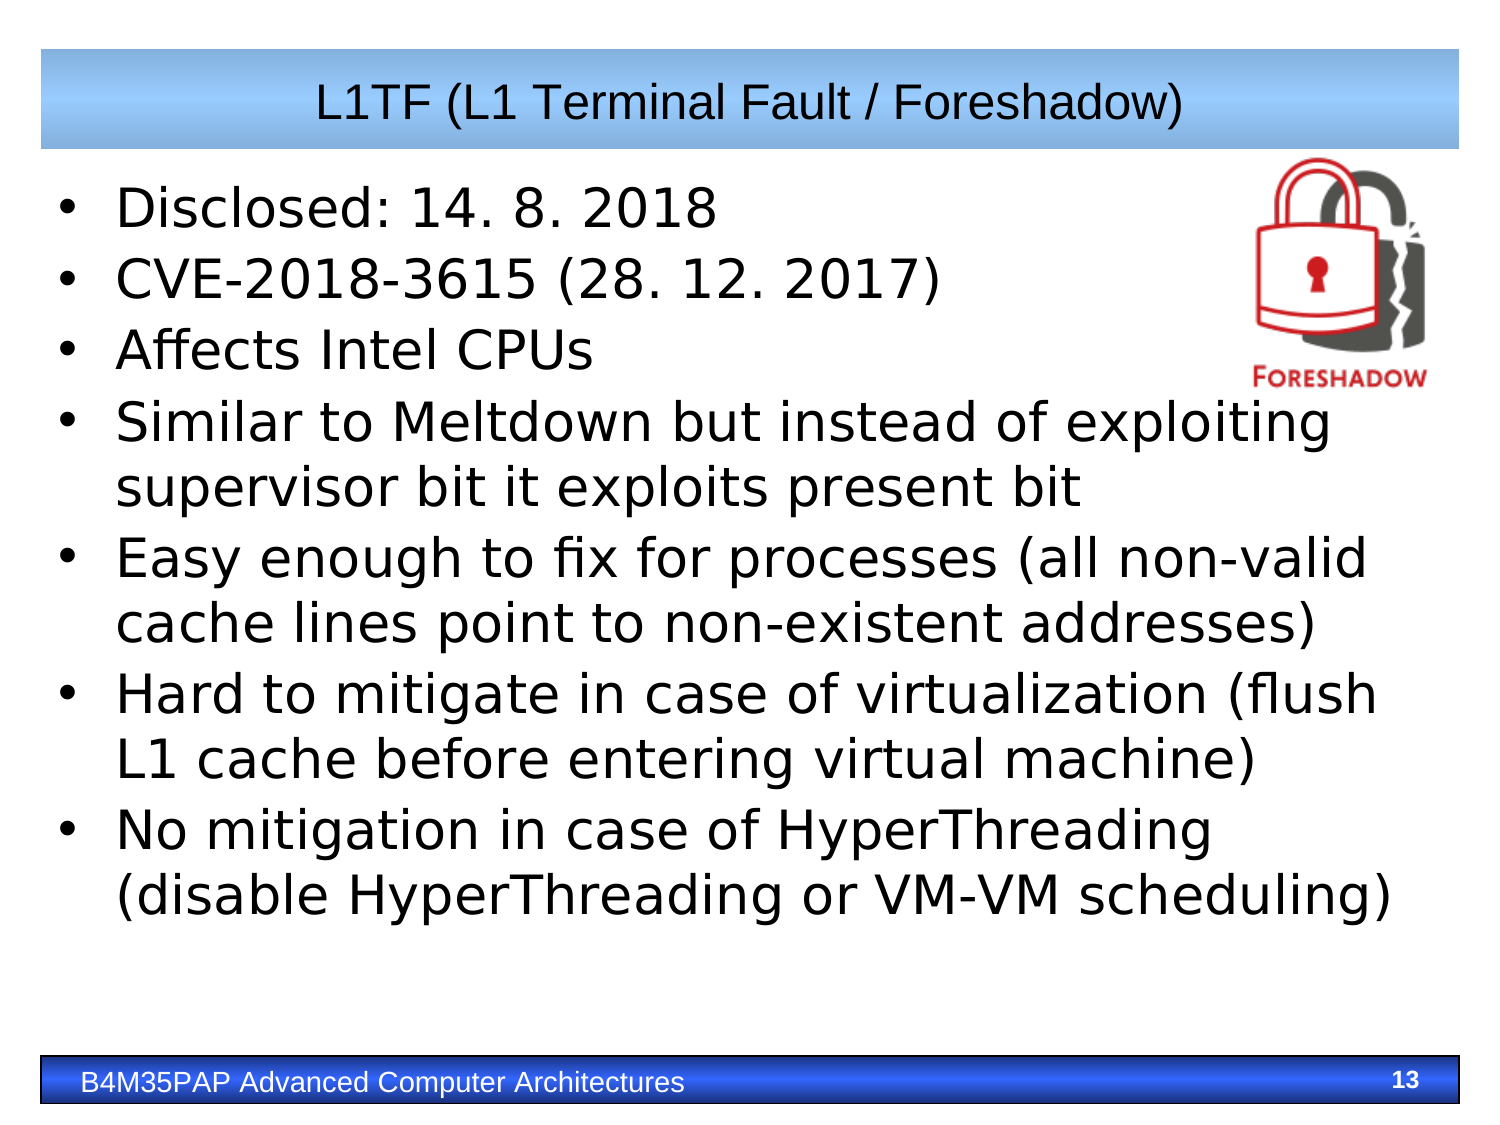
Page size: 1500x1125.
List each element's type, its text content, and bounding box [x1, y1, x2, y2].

picture [1223, 155, 1458, 390]
title L1TF (L1 Terminal Fault / Foreshadow) [41, 49, 1459, 149]
list Disclosed: 14. 8. 2018 CVE-2018-3615 (28. 12. 2017) Affects Intel CPUs Similar to Meltdown but instead of exploiting supervisor bit it exploits present bit Easy enough to fix for processes (all non-valid cache lines point to non-existent addresses) Hard to mitigate in case of virtualization (flush L1 cache before entering virtual machine) No mitigation in case of HyperThreading (disable HyperThreading or VM-VM scheduling) [44, 166, 1458, 1045]
